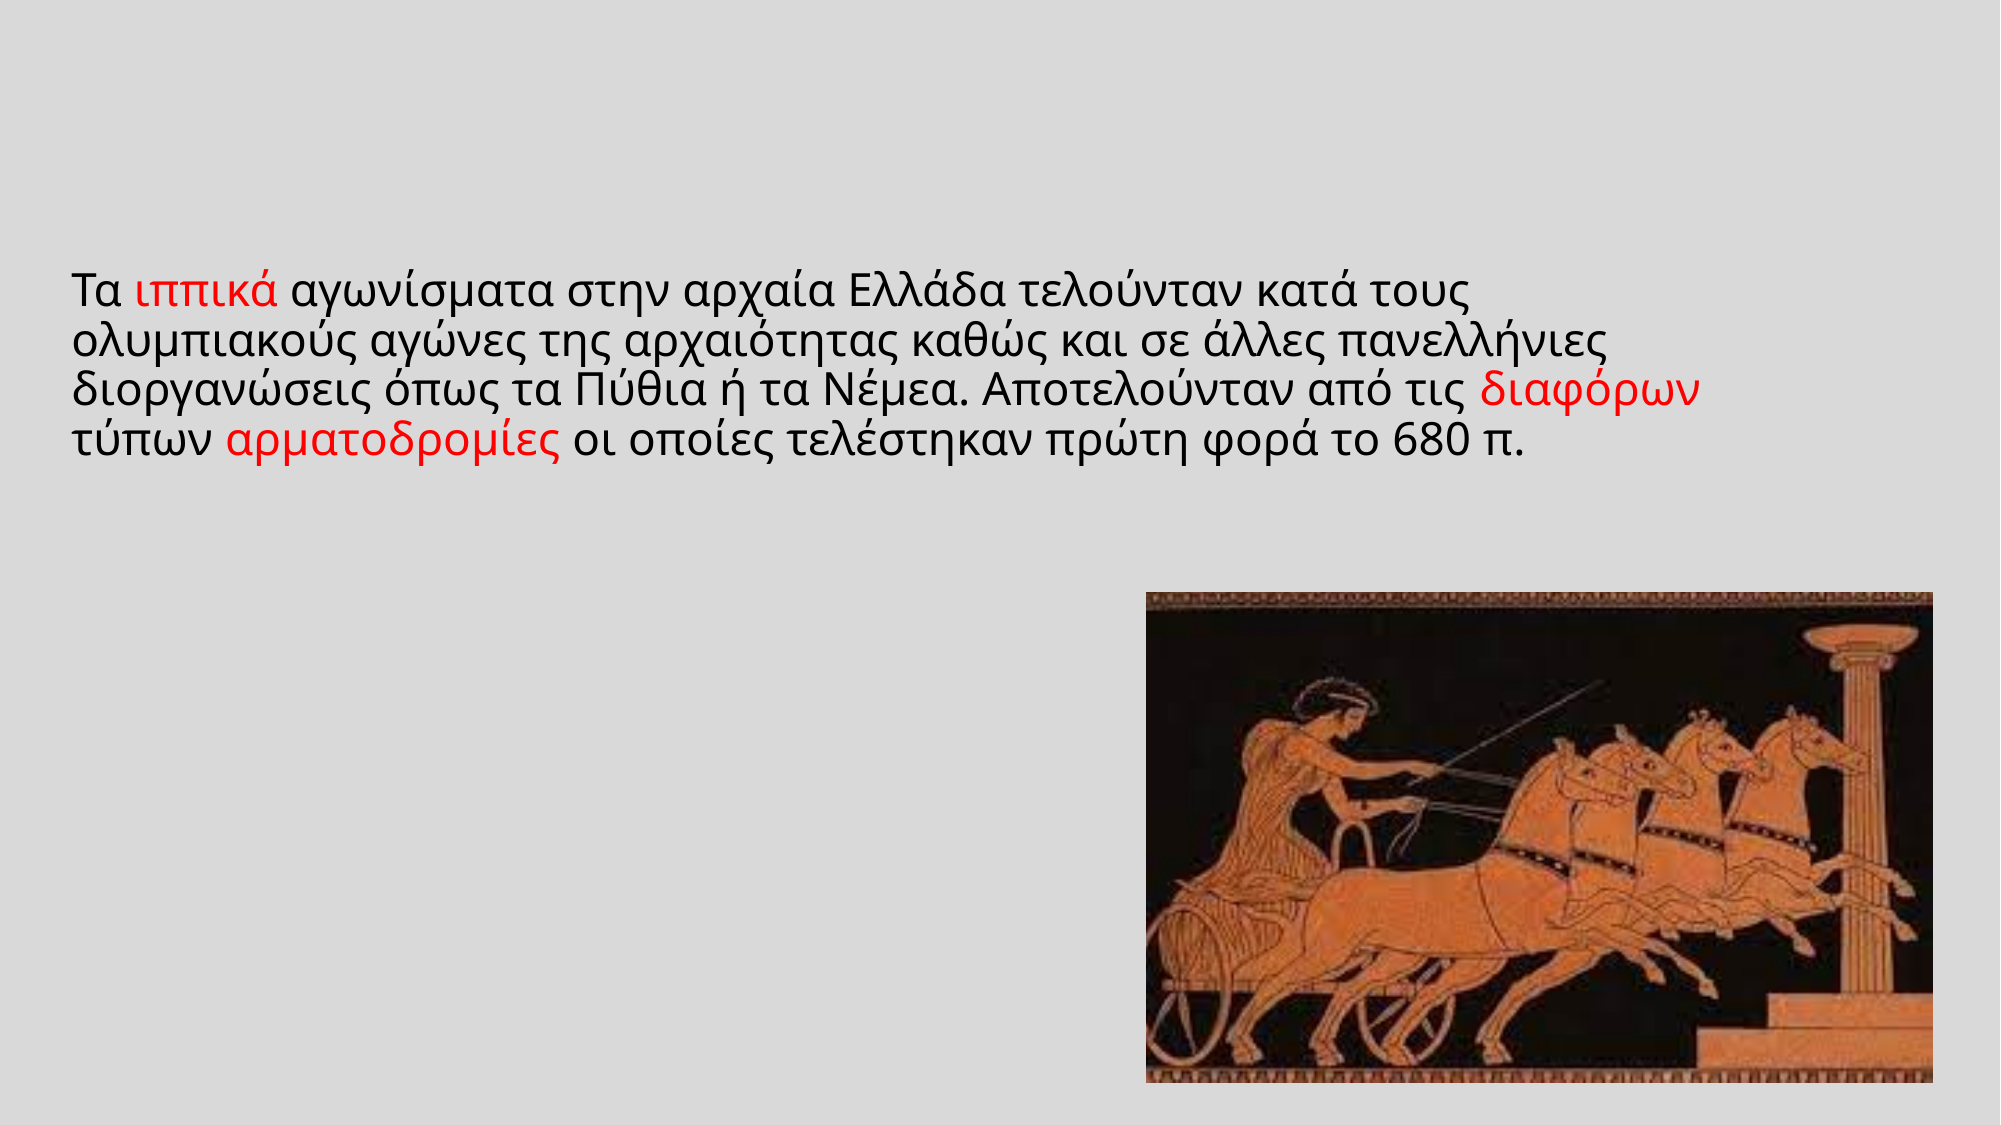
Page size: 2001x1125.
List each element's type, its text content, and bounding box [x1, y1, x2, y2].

picture [1146, 592, 1933, 1083]
list [137, 275, 984, 411]
title Τα ιππικά αγωνίσματα στην αρχαία Ελλάδα τελούνταν κατά τους ολυμπιακούς αγώνες της αρχαιότητας καθώς και σε άλλες πανελλήνιες διοργανώσεις όπως τα Πύθια ή τα Νέμεα. Αποτελούνταν από τις διαφόρων τύπων αρματοδρομίες οι οποίες τελέστηκαν πρώτη φορά το 680 π. [56, 257, 1782, 475]
list [1012, 275, 1863, 411]
